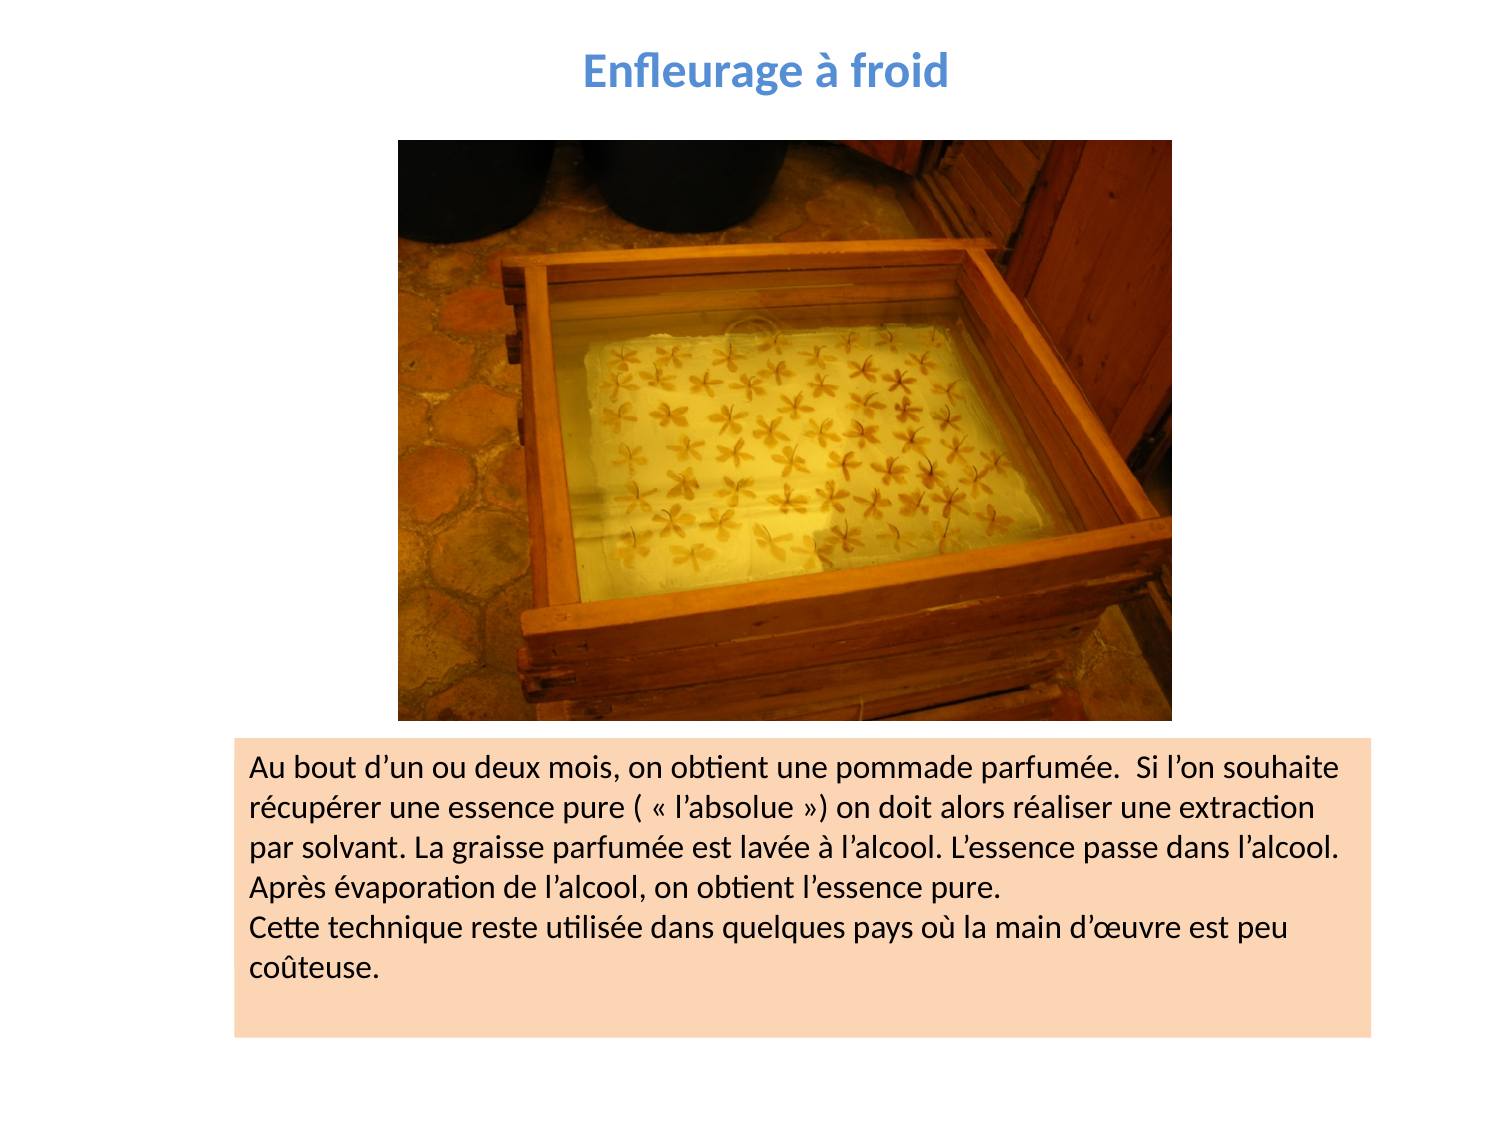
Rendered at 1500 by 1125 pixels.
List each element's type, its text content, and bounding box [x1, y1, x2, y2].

picture [398, 140, 1172, 721]
text_box Au bout d’un ou deux mois, on obtient une pommade parfumée. Si l’on souhaite récupérer une essence pure ( « l’absolue ») on doit alors réaliser une extraction par solvant. La graisse parfumée est lavée à l’alcool. L’essence passe dans l’alcool. Après évaporation de l’alcool, on obtient l’essence pure. Cette technique reste utilisée dans quelques pays où la main d’œuvre est peu coûteuse. [234, 738, 1372, 1038]
title Enfleurage à froid [316, 35, 1217, 106]
